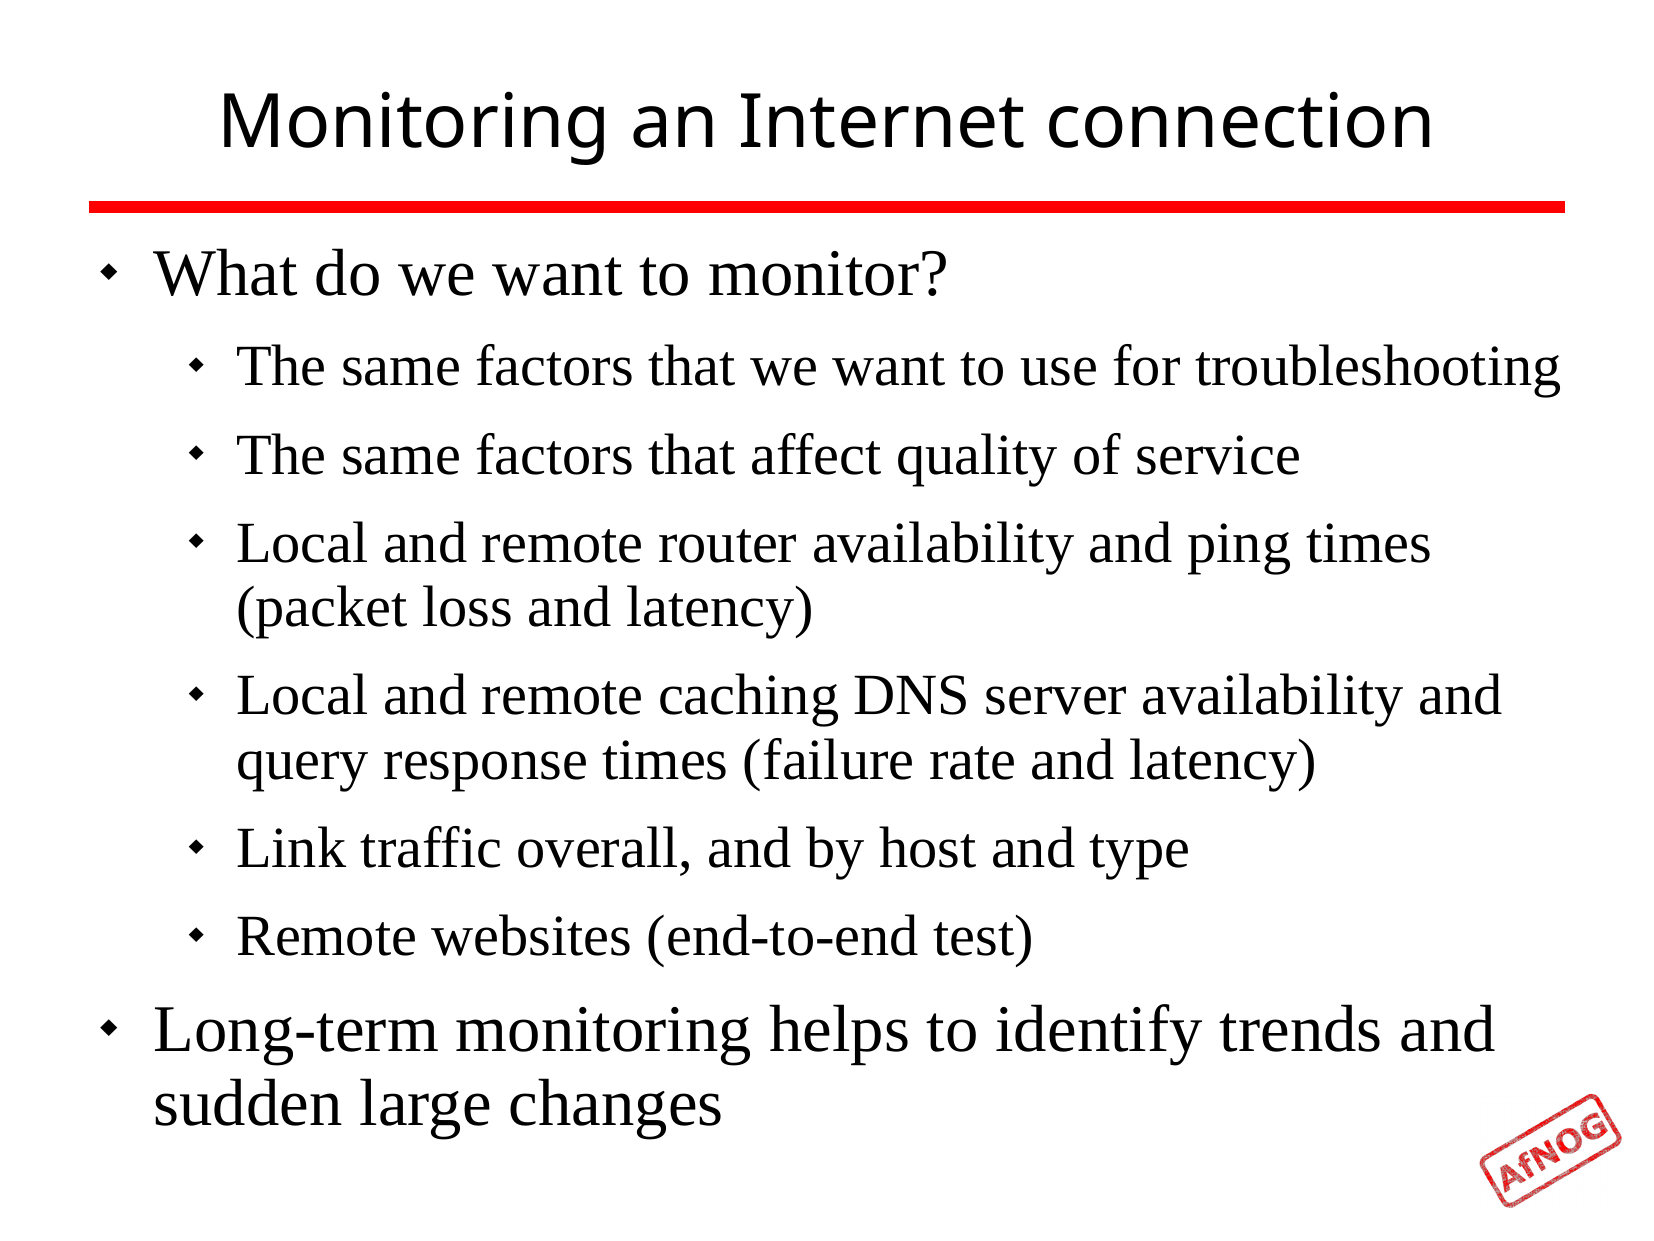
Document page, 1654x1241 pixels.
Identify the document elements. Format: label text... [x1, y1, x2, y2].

title Monitoring an Internet connection [82, 29, 1571, 207]
list What do we want to monitor? The same factors that we want to use for troubleshooting The same factors that affect quality of service Local and remote router availability and ping times (packet loss and latency) Local and remote caching DNS server availability and query response times (failure rate and latency) Link traffic overall, and by host and type Remote websites (end-to-end test) Long-term monitoring helps to identify trends and sudden large changes [82, 236, 1571, 1141]
picture [1476, 1090, 1625, 1211]
